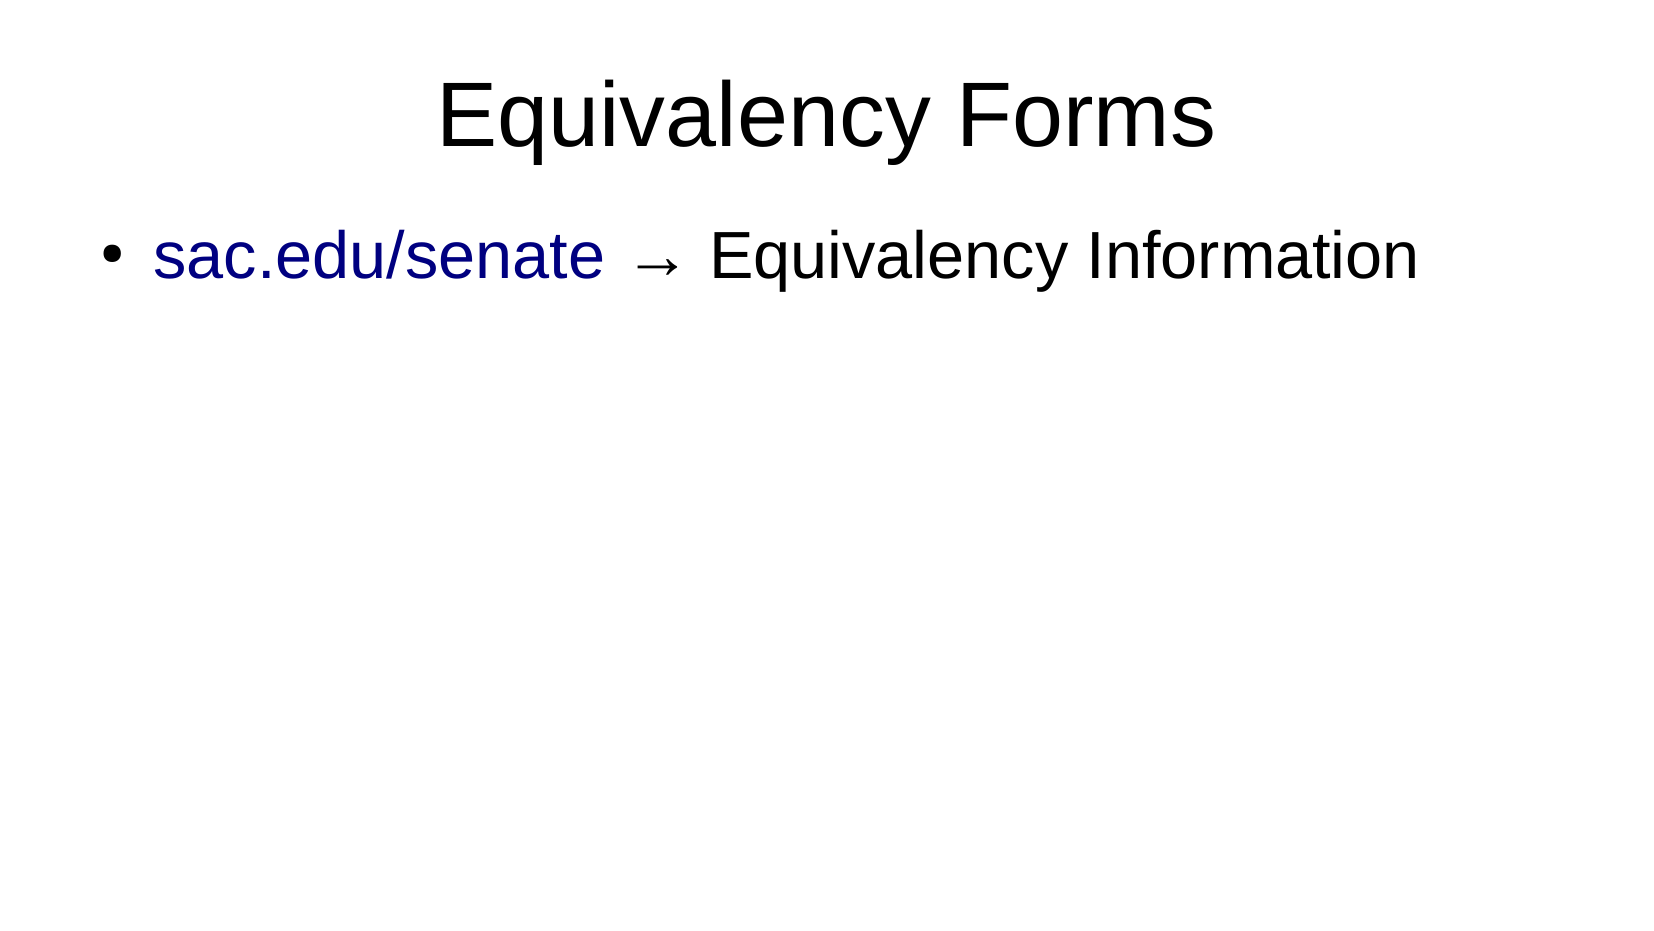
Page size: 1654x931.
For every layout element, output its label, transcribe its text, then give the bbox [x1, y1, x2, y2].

list sac.edu/senate → Equivalency Information [82, 217, 1571, 758]
title Equivalency Forms [82, 37, 1571, 193]
